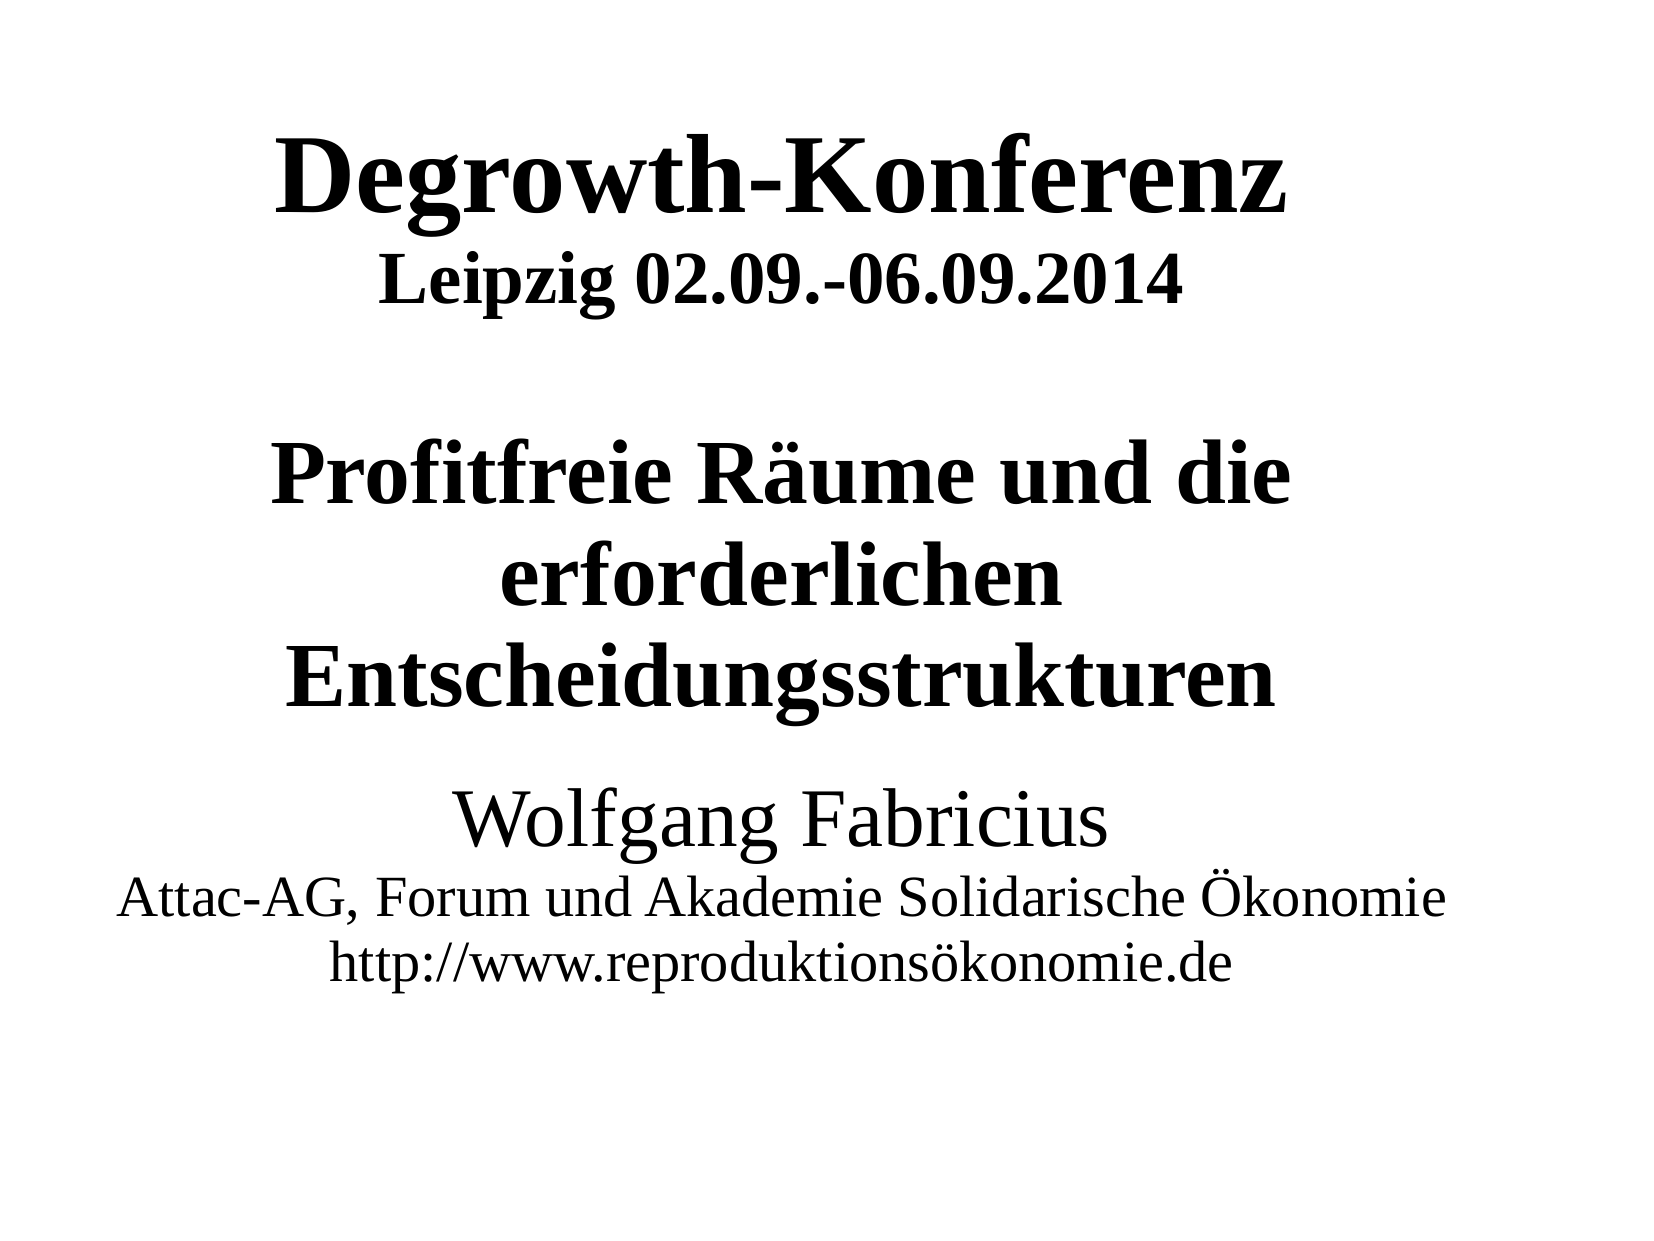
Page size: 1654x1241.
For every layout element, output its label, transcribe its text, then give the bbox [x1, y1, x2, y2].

text_box Degrowth-Konferenz Leipzig 02.09.-06.09.2014 Profitfreie Räume und die erforderlichen Entscheidungsstrukturen Wolfgang Fabricius Attac-AG, Forum und Akademie Solidarische Ökonomie http://www.reproduktionsökonomie.de [101, 105, 1552, 1002]
